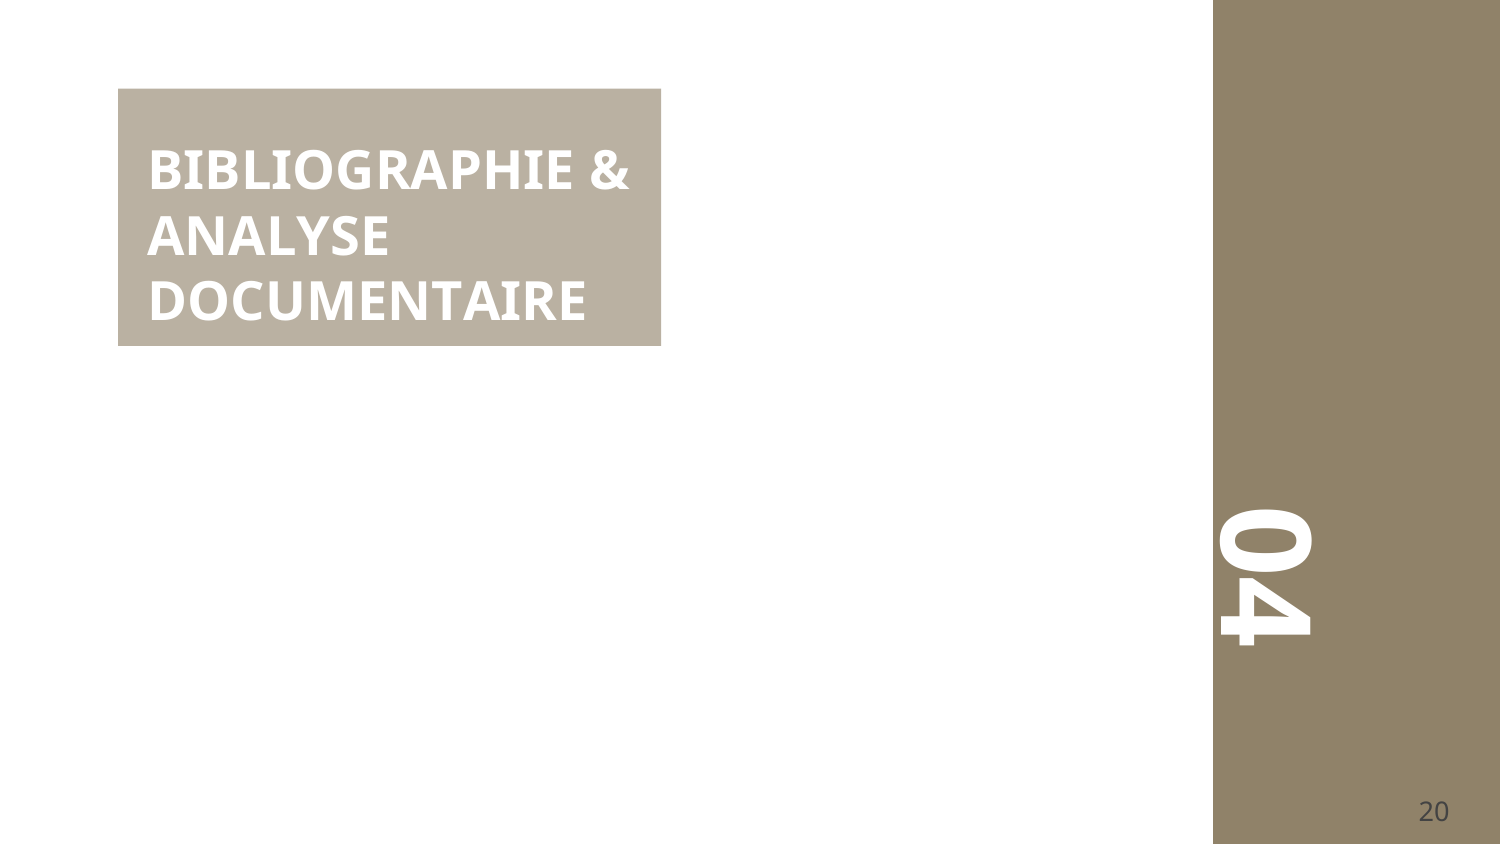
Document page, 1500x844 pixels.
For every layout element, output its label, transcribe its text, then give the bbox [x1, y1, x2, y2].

text_box ‹#› [1403, 779, 1494, 844]
title BIBLIOGRAPHIE & ANALYSE DOCUMENTAIRE [132, 88, 689, 346]
title 04 [1266, 490, 1362, 776]
text_box [1213, 0, 1500, 844]
text_box [118, 89, 132, 346]
